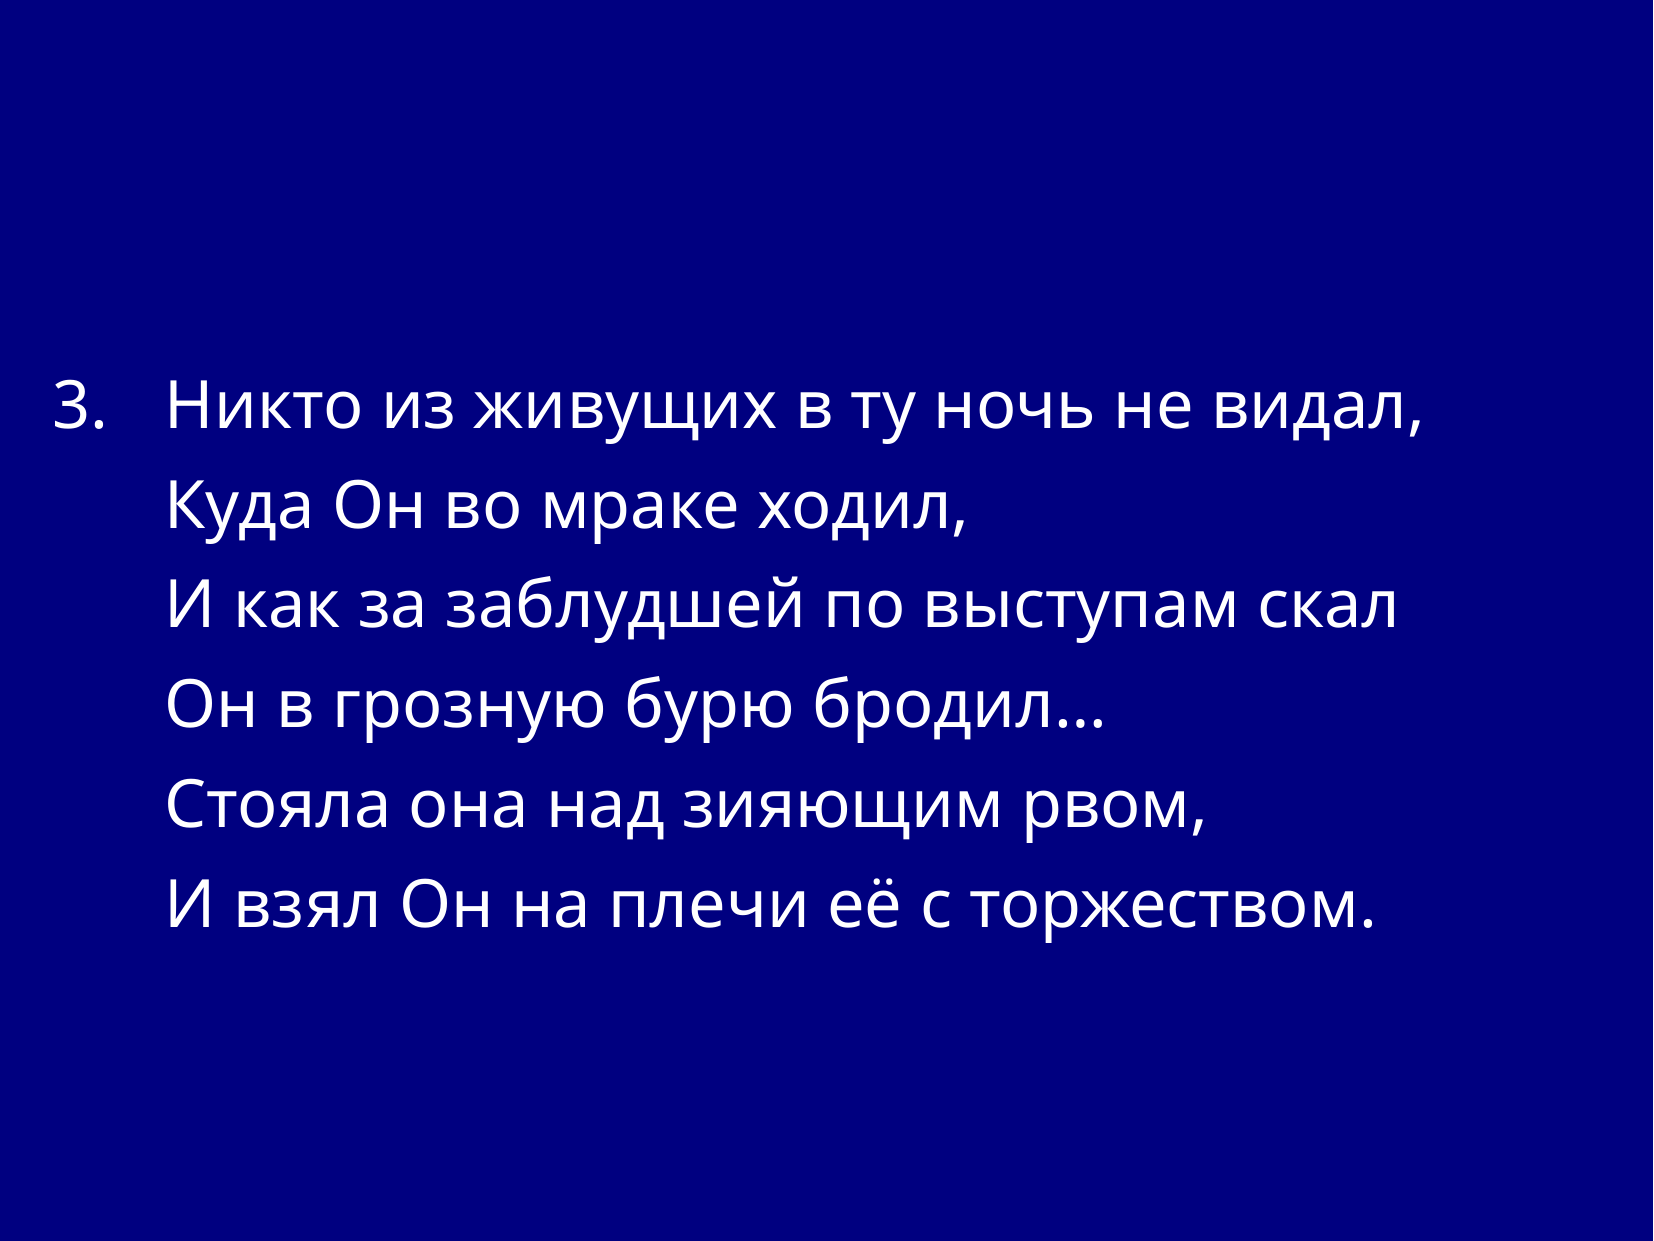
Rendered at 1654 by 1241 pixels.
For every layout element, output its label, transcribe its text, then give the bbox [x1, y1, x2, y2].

text_box 3. Никто из живущих в ту ночь не видал, Куда Он во мраке ходил, И как за заблудшей по выступам скал Он в грозную бурю бродил… Стояла она над зияющим рвом, И взял Он на плечи её с торжеством. [37, 150, 1653, 1163]
